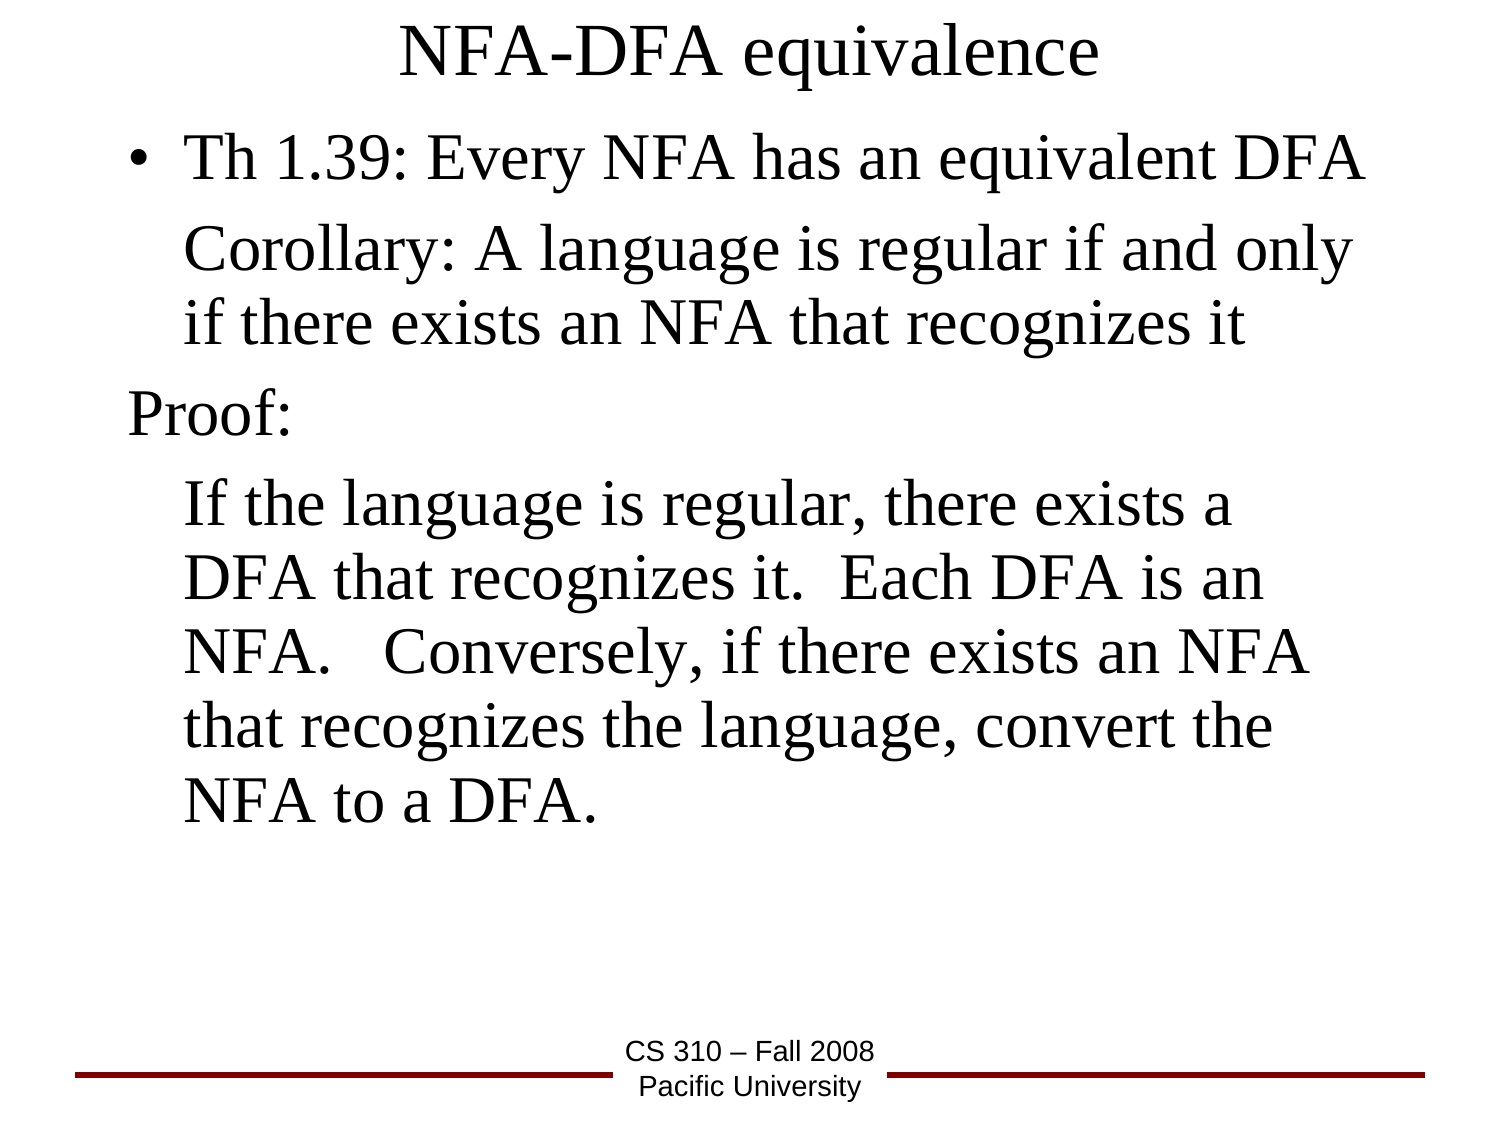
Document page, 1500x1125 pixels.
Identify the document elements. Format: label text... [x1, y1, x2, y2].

list Th 1.39: Every NFA has an equivalent DFA Corollary: A language is regular if and only if there exists an NFA that recognizes it Proof: If the language is regular, there exists a DFA that recognizes it. Each DFA is an NFA. Conversely, if there exists an NFA that recognizes the language, convert the NFA to a DFA. [112, 112, 1388, 1038]
title NFA-DFA equivalence [112, 0, 1388, 103]
